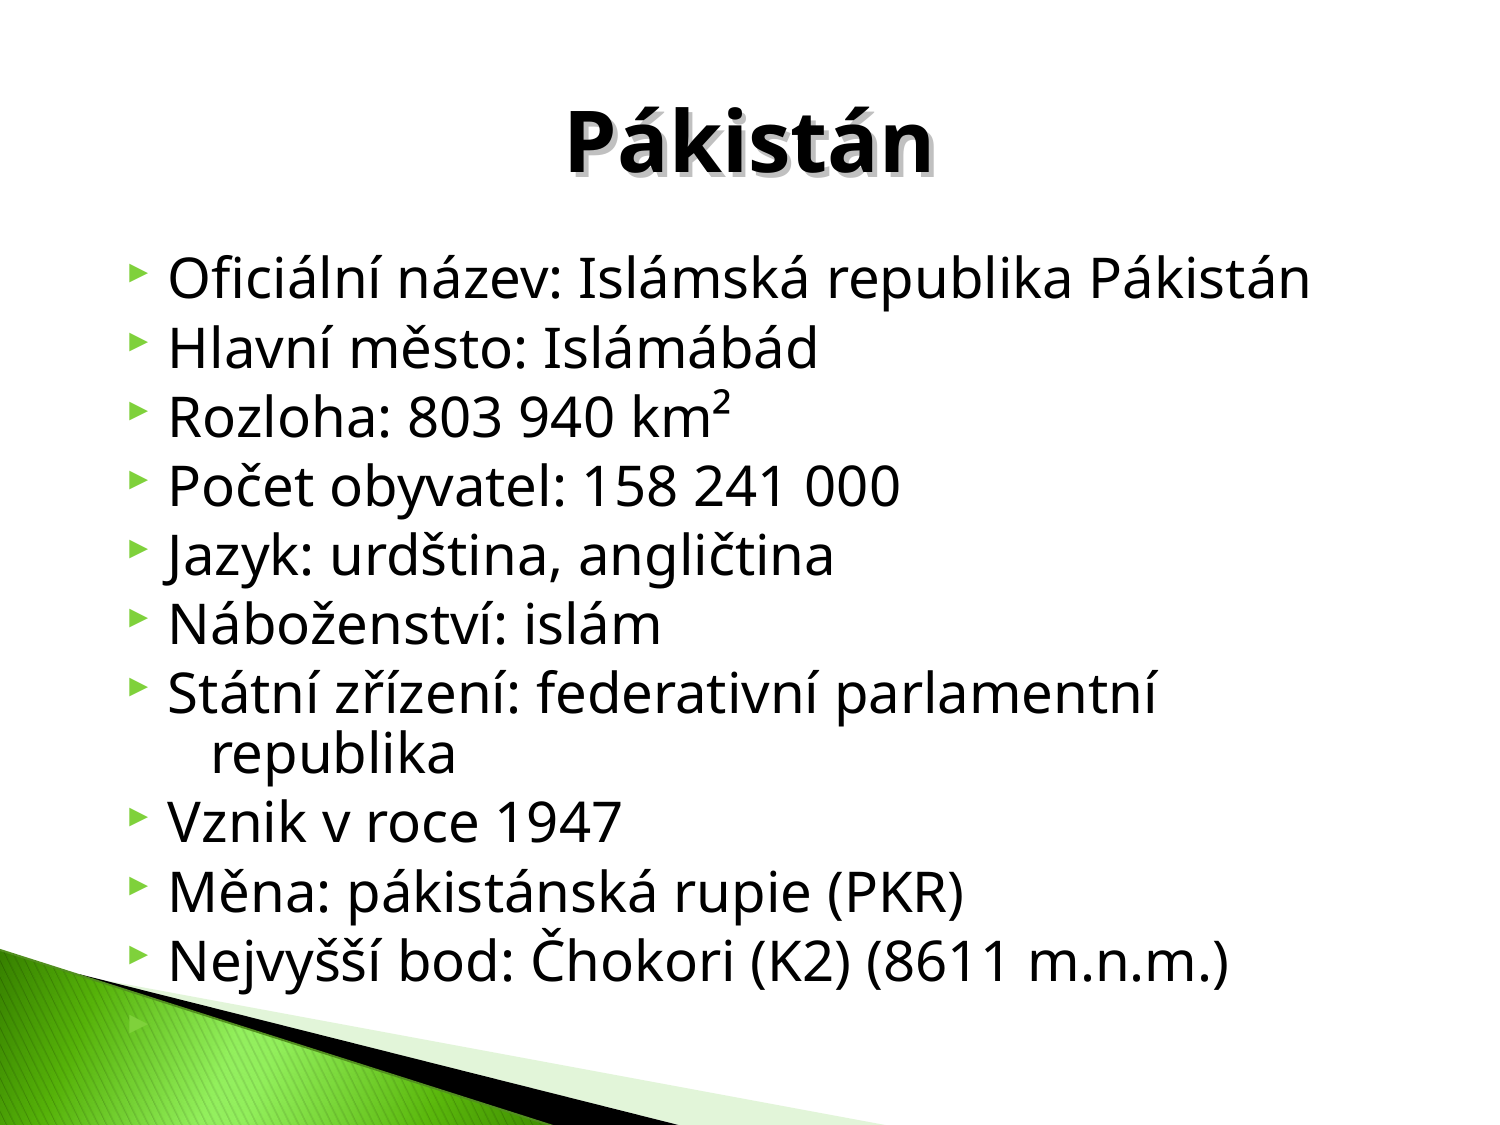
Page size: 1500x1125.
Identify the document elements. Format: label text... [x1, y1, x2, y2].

title Pákistán [75, 45, 1426, 233]
list Oficiální název: Islámská republika Pákistán Hlavní město: Islámábád Rozloha: 803 940 km² Počet obyvatel: 158 241 000 Jazyk: urdština, angličtina Náboženství: islám Státní zřízení: federativní parlamentní republika Vznik v roce 1947 Měna: pákistánská rupie (PKR) Nejvyšší bod: Čhokori (K2) (8611 m.n.m.) [75, 243, 1426, 1043]
